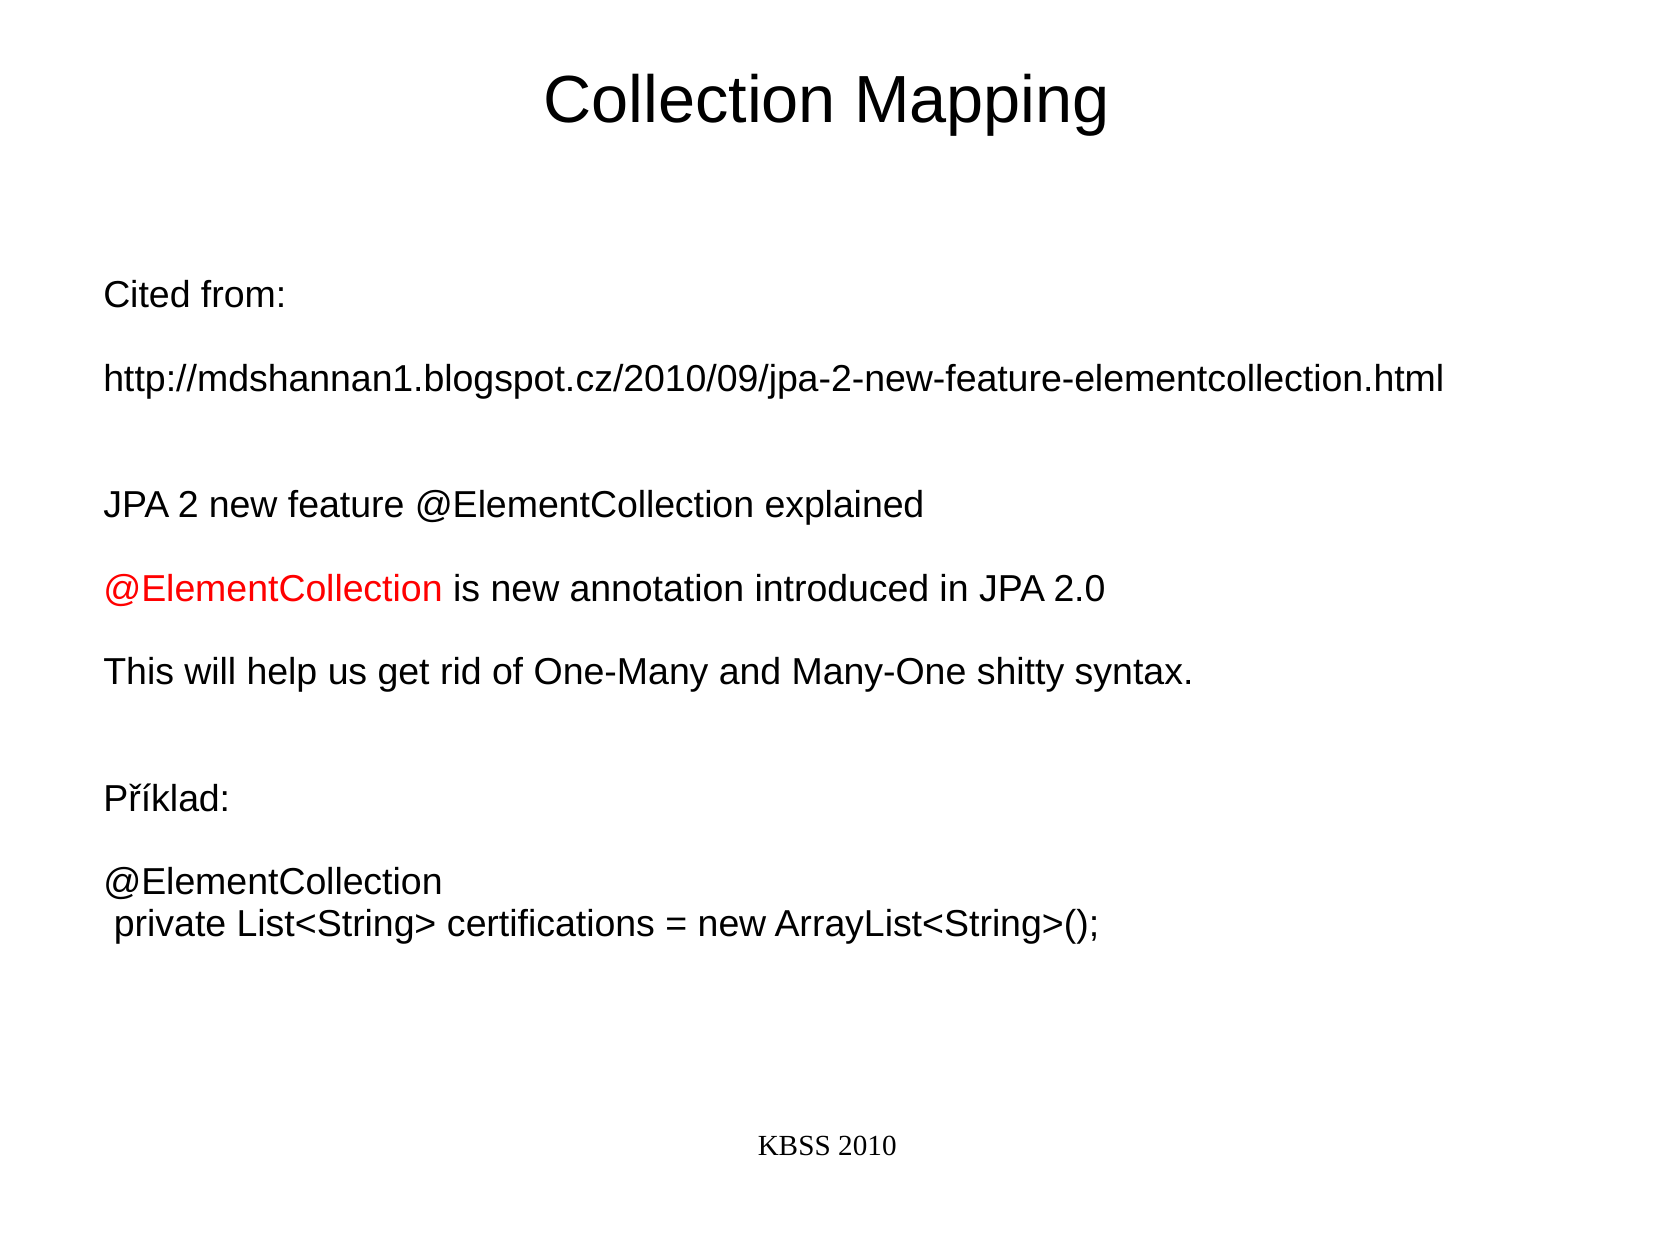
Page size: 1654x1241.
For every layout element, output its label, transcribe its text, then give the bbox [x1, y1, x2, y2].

text_box Cited from: http://mdshannan1.blogspot.cz/2010/09/jpa-2-new-feature-elementcollection.html JPA 2 new feature @ElementCollection explained @ElementCollection is new annotation introduced in JPA 2.0 This will help us get rid of One-Many and Many-One shitty syntax. Příklad: @ElementCollection private List<String> certifications = new ArrayList<String>(); [88, 265, 1511, 995]
title Collection Mapping [82, 3, 1571, 196]
